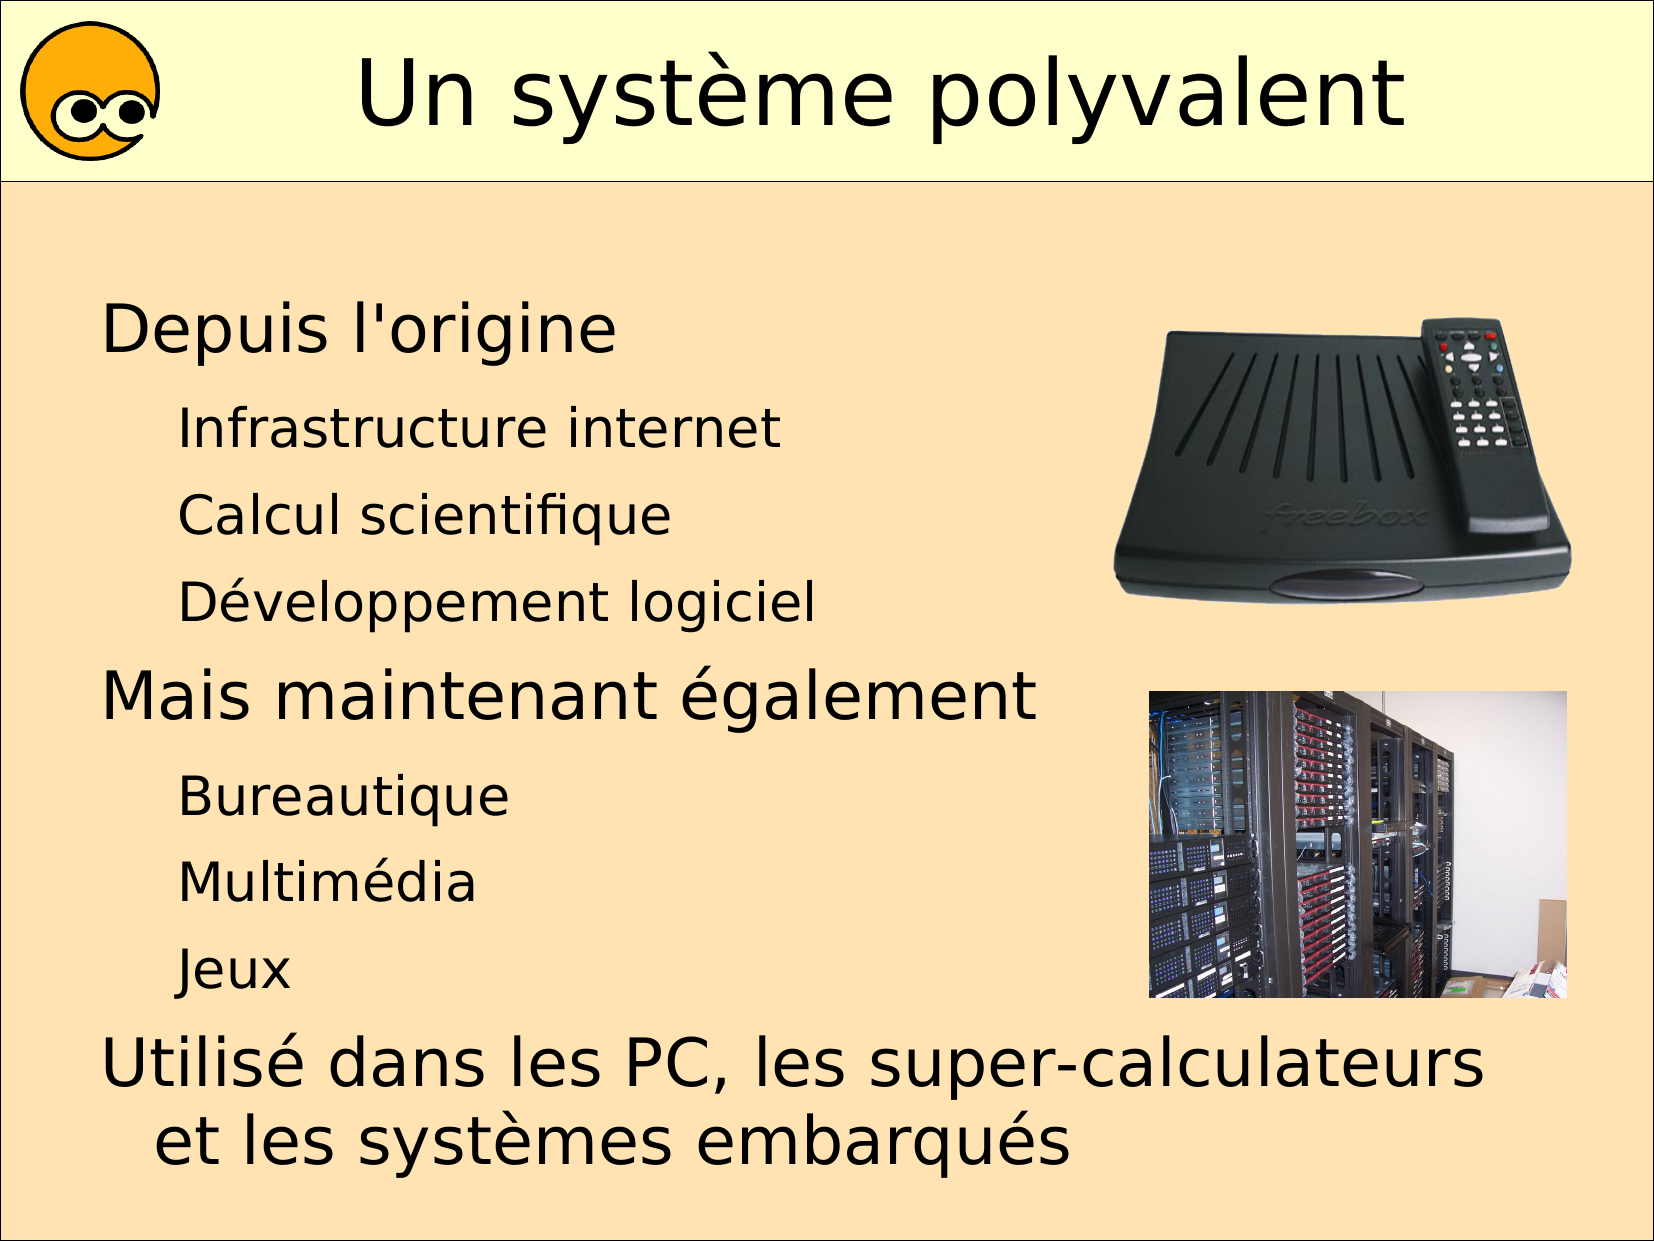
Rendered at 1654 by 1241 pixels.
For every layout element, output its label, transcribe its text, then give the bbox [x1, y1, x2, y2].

title Un système polyvalent [239, 33, 1524, 154]
picture [1149, 691, 1567, 998]
picture [20, 21, 160, 161]
list Depuis l'origine Infrastructure internet Calcul scientifique Développement logiciel Mais maintenant également Bureautique Multimédia Jeux Utilisé dans les PC, les super-calculateurs et les systèmes embarqués [82, 290, 1571, 1181]
picture [1113, 317, 1572, 605]
